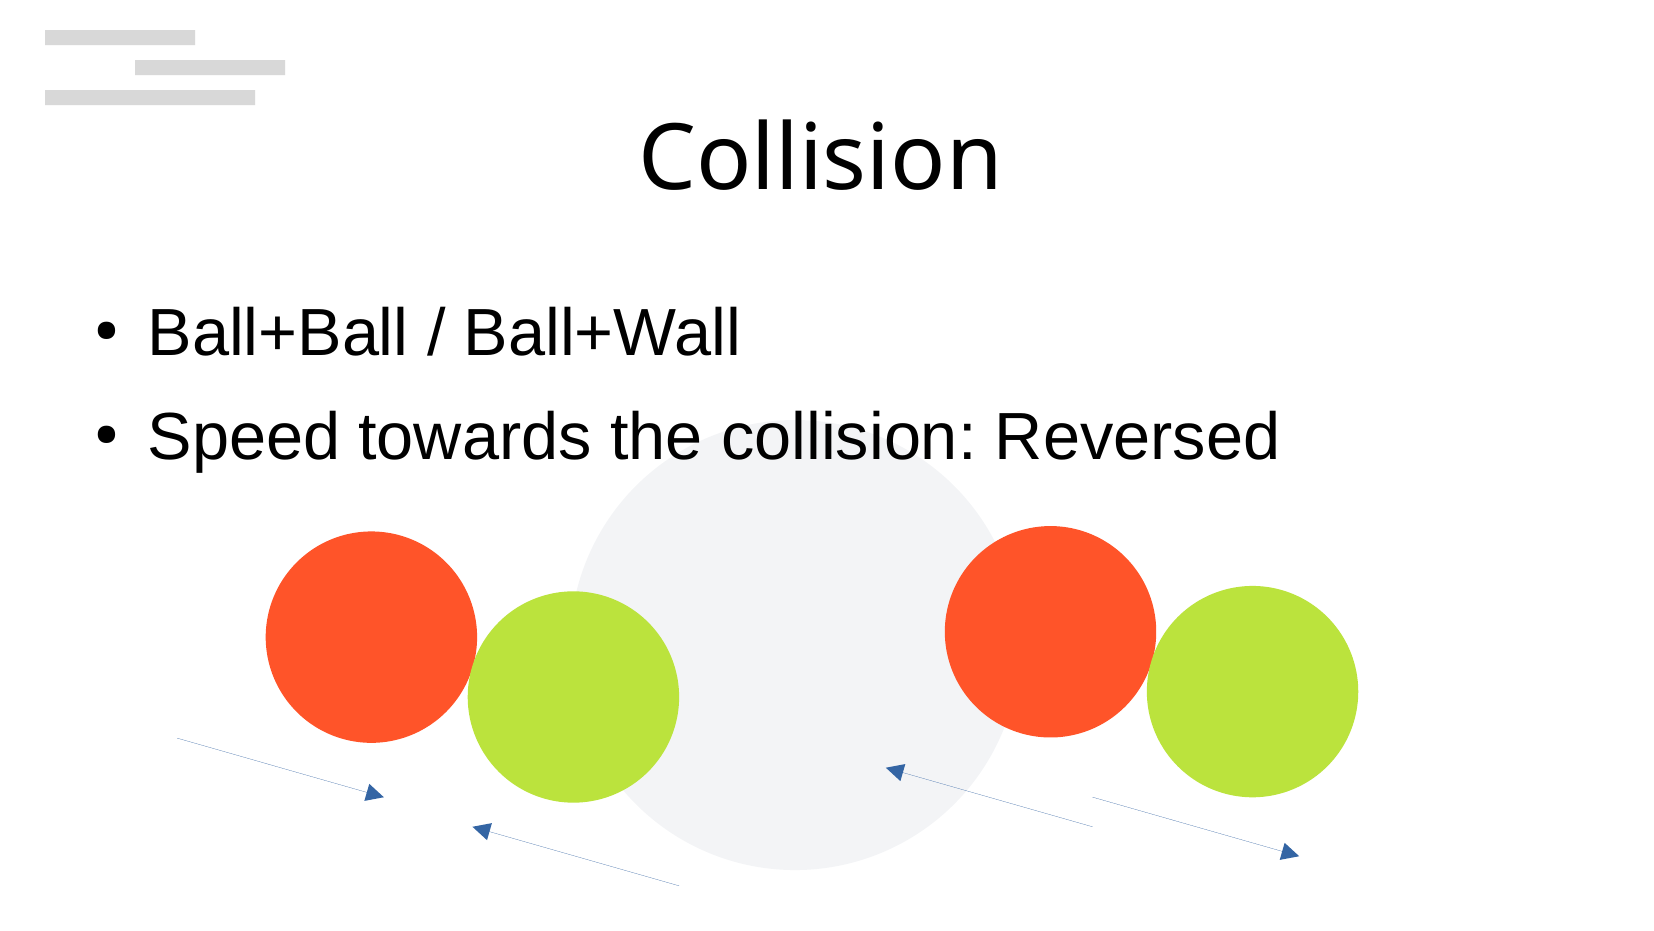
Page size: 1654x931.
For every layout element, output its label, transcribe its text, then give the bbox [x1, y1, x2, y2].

title Collision [76, 76, 1565, 233]
text_box [265, 531, 680, 803]
list Ball+Ball / Ball+Wall Speed towards the collision: Reversed [76, 295, 1565, 835]
text_box [944, 526, 1359, 798]
